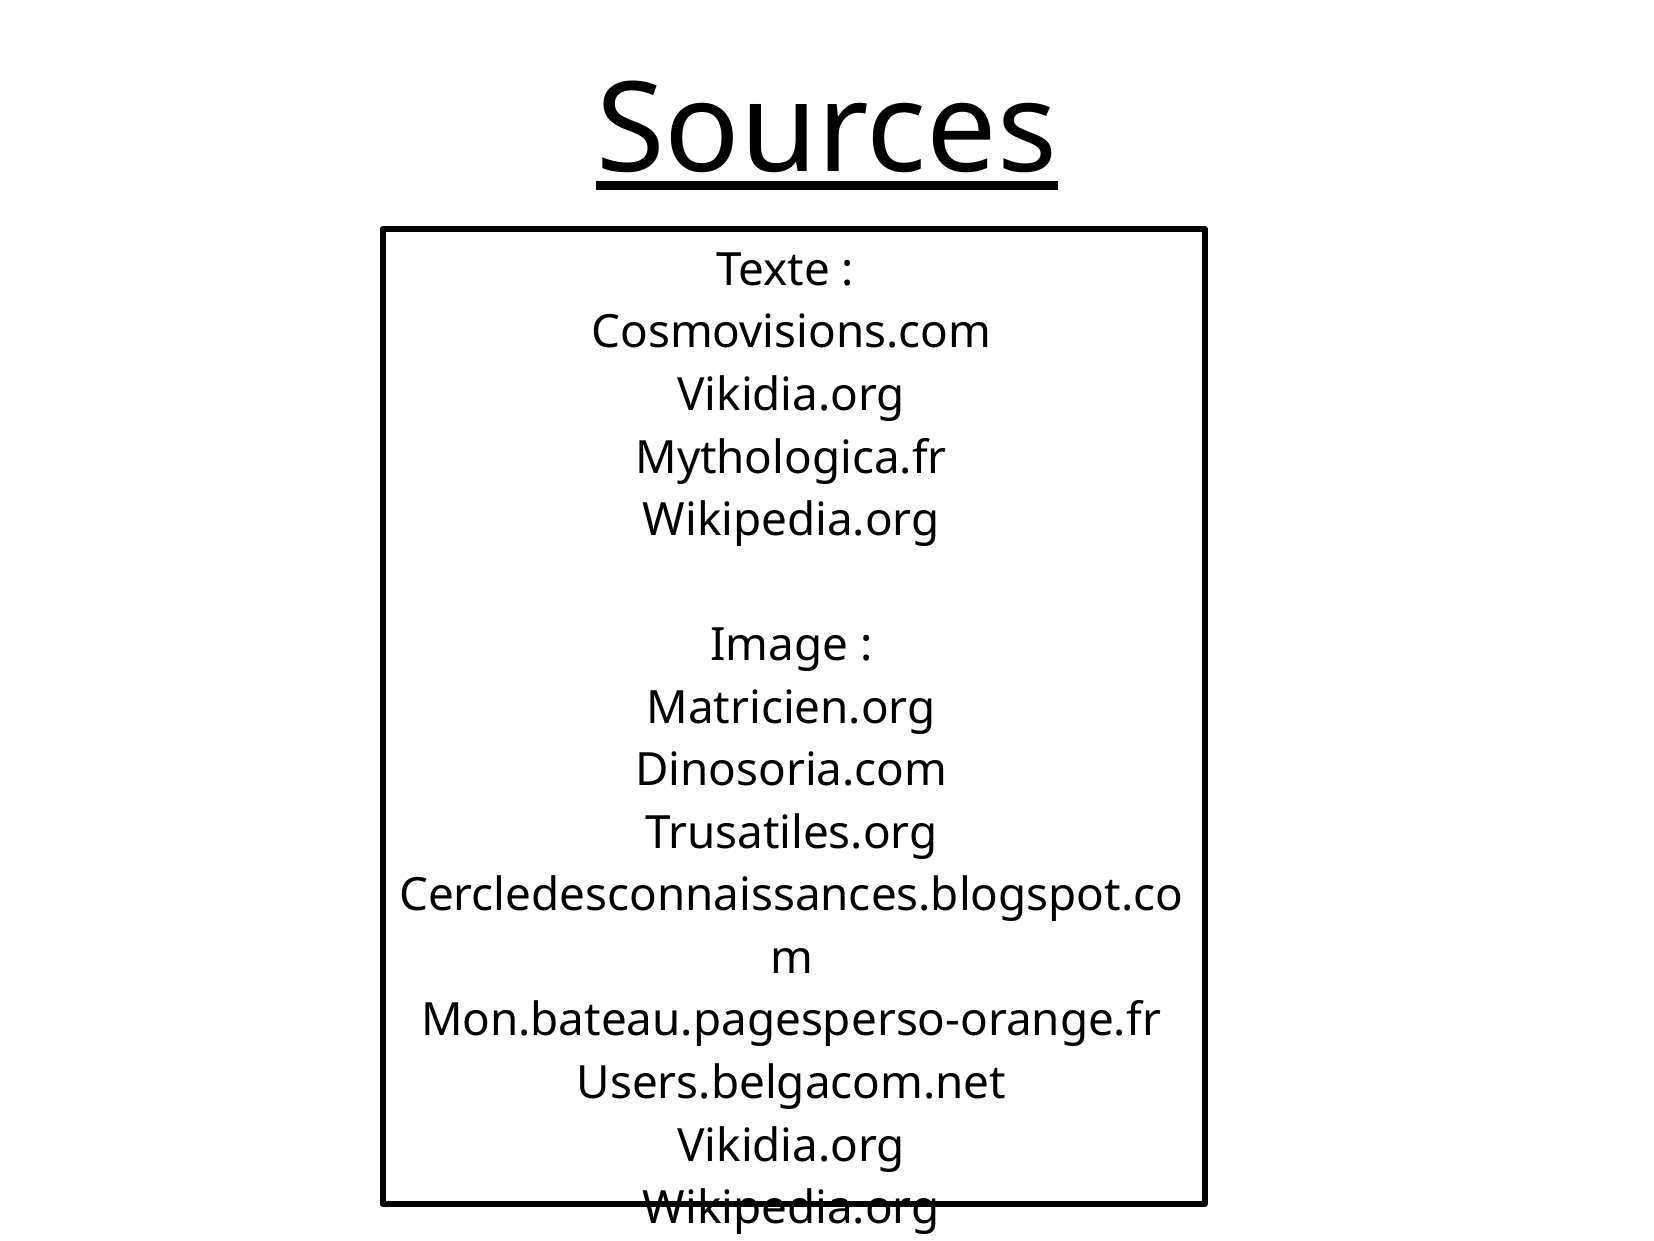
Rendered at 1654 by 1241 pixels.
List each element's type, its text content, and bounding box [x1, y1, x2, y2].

title Sources [82, 19, 1571, 227]
text_box Texte : Cosmovisions.com Vikidia.org Mythologica.fr Wikipedia.org Image : Matricien.org Dinosoria.com Trusatiles.org Cercledesconnaissances.blogspot.com Mon.bateau.pagesperso-orange.fr Users.belgacom.net Vikidia.org Wikipedia.org [386, 232, 1202, 1201]
